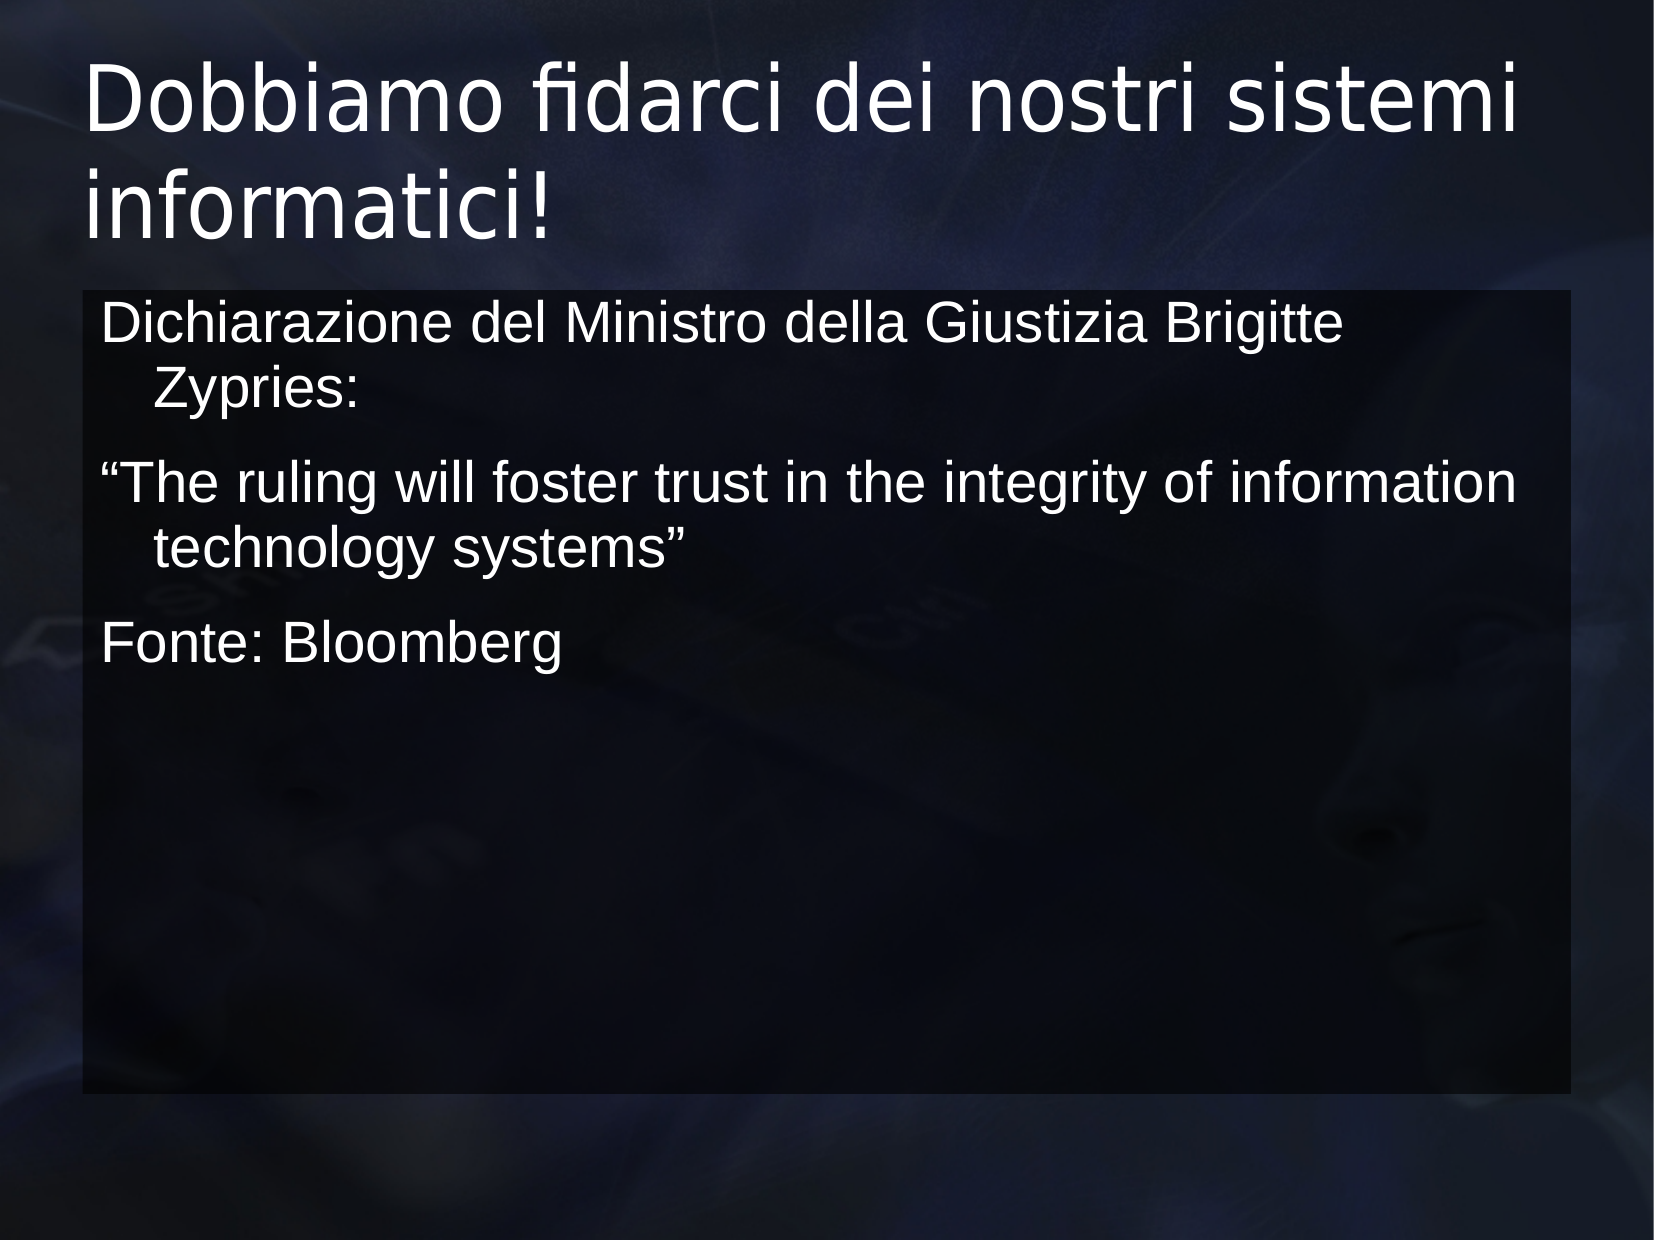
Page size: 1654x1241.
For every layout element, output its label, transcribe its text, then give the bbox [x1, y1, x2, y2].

picture [0, 0, 1654, 1240]
title Dobbiamo fidarci dei nostri sistemi informatici! [82, 45, 1571, 261]
list Dichiarazione del Ministro della Giustizia Brigitte Zypries: “The ruling will foster trust in the integrity of information technology systems” Fonte: Bloomberg [82, 290, 1571, 1094]
